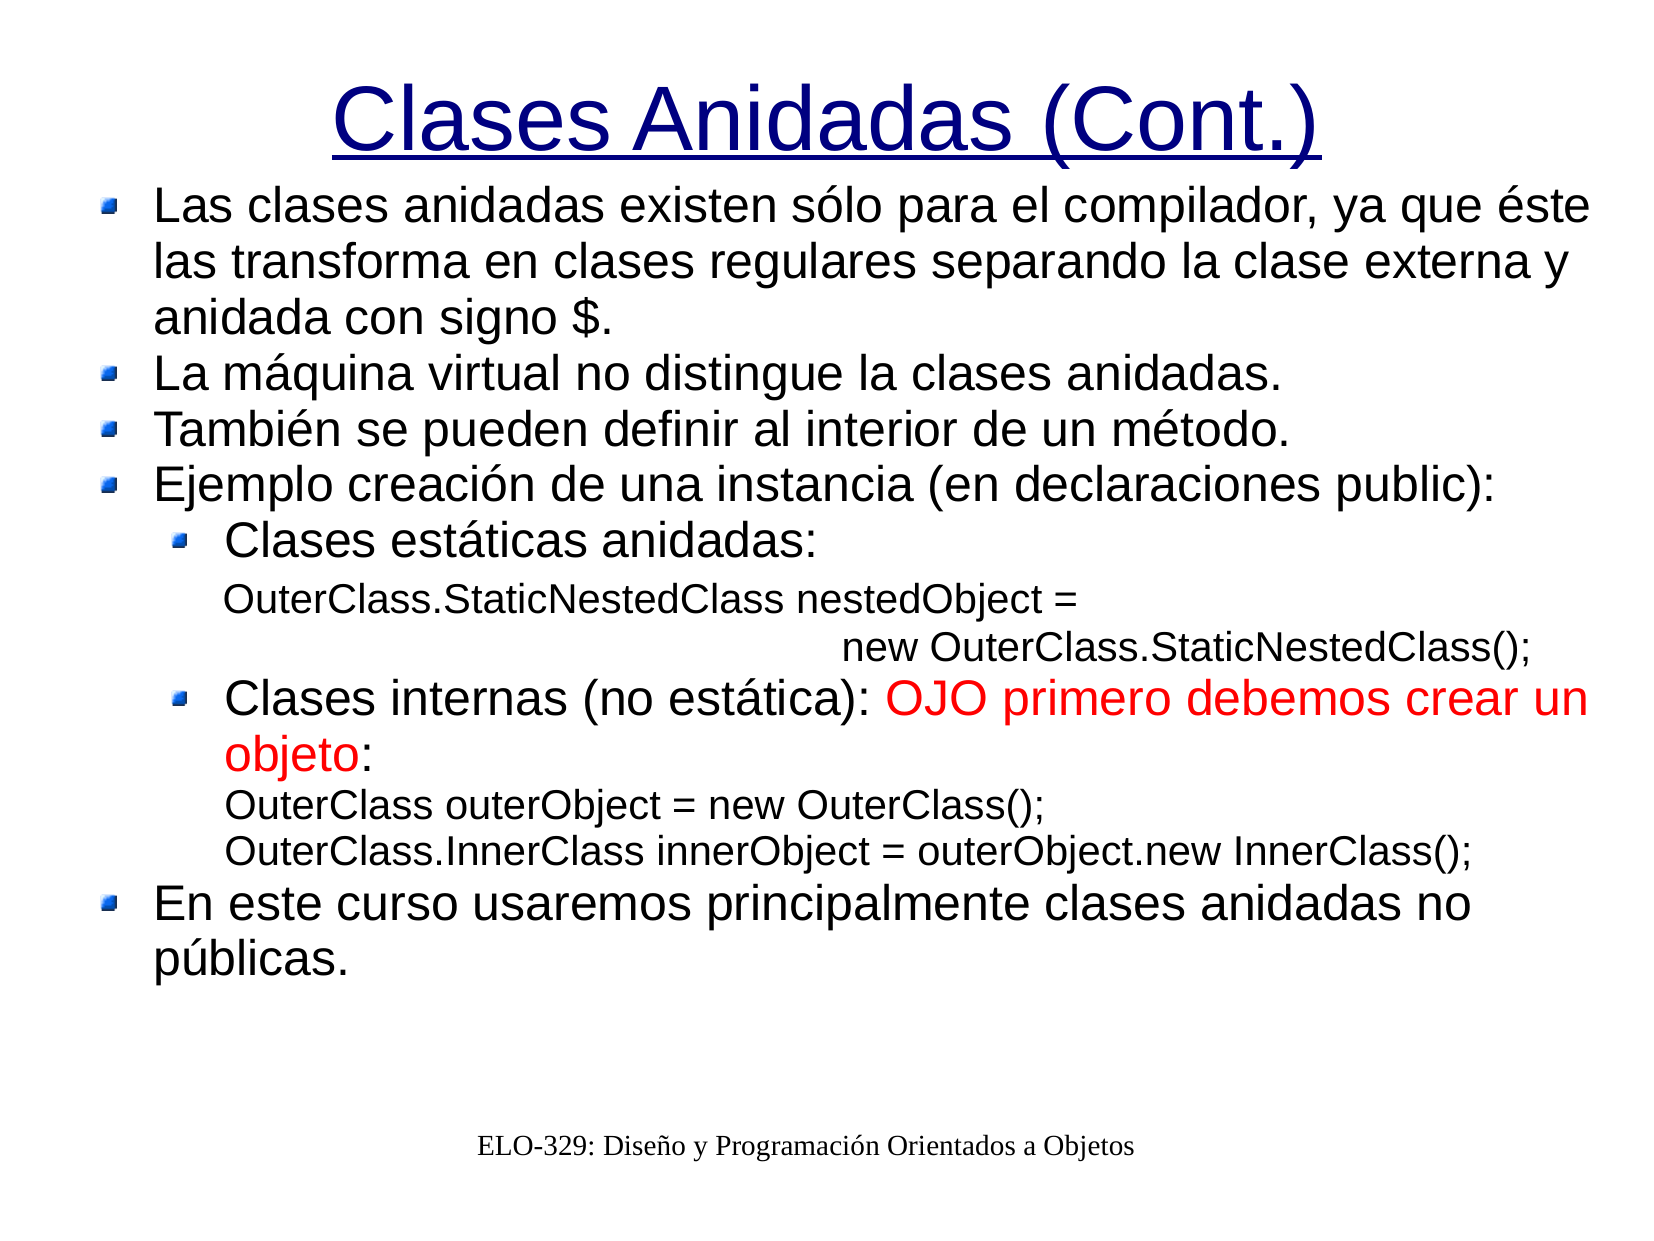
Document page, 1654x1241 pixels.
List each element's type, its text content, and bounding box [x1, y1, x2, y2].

title Clases Anidadas (Cont.)‏ [82, 49, 1571, 177]
list Las clases anidadas existen sólo para el compilador, ya que éste las transforma en clases regulares separando la clase externa y anidada con signo $. La máquina virtual no distingue la clases anidadas. También se pueden definir al interior de un método. Ejemplo creación de una instancia (en declaraciones public): Clases estáticas anidadas: OuterClass.StaticNestedClass nestedObject = new OuterClass.StaticNestedClass(); Clases internas (no estática): OJO primero debemos crear un objeto: OuterClass outerObject = new OuterClass(); OuterClass.InnerClass innerObject = outerObject.new InnerClass(); En este curso usaremos principalmente clases anidadas no públicas. [82, 177, 1613, 1163]
